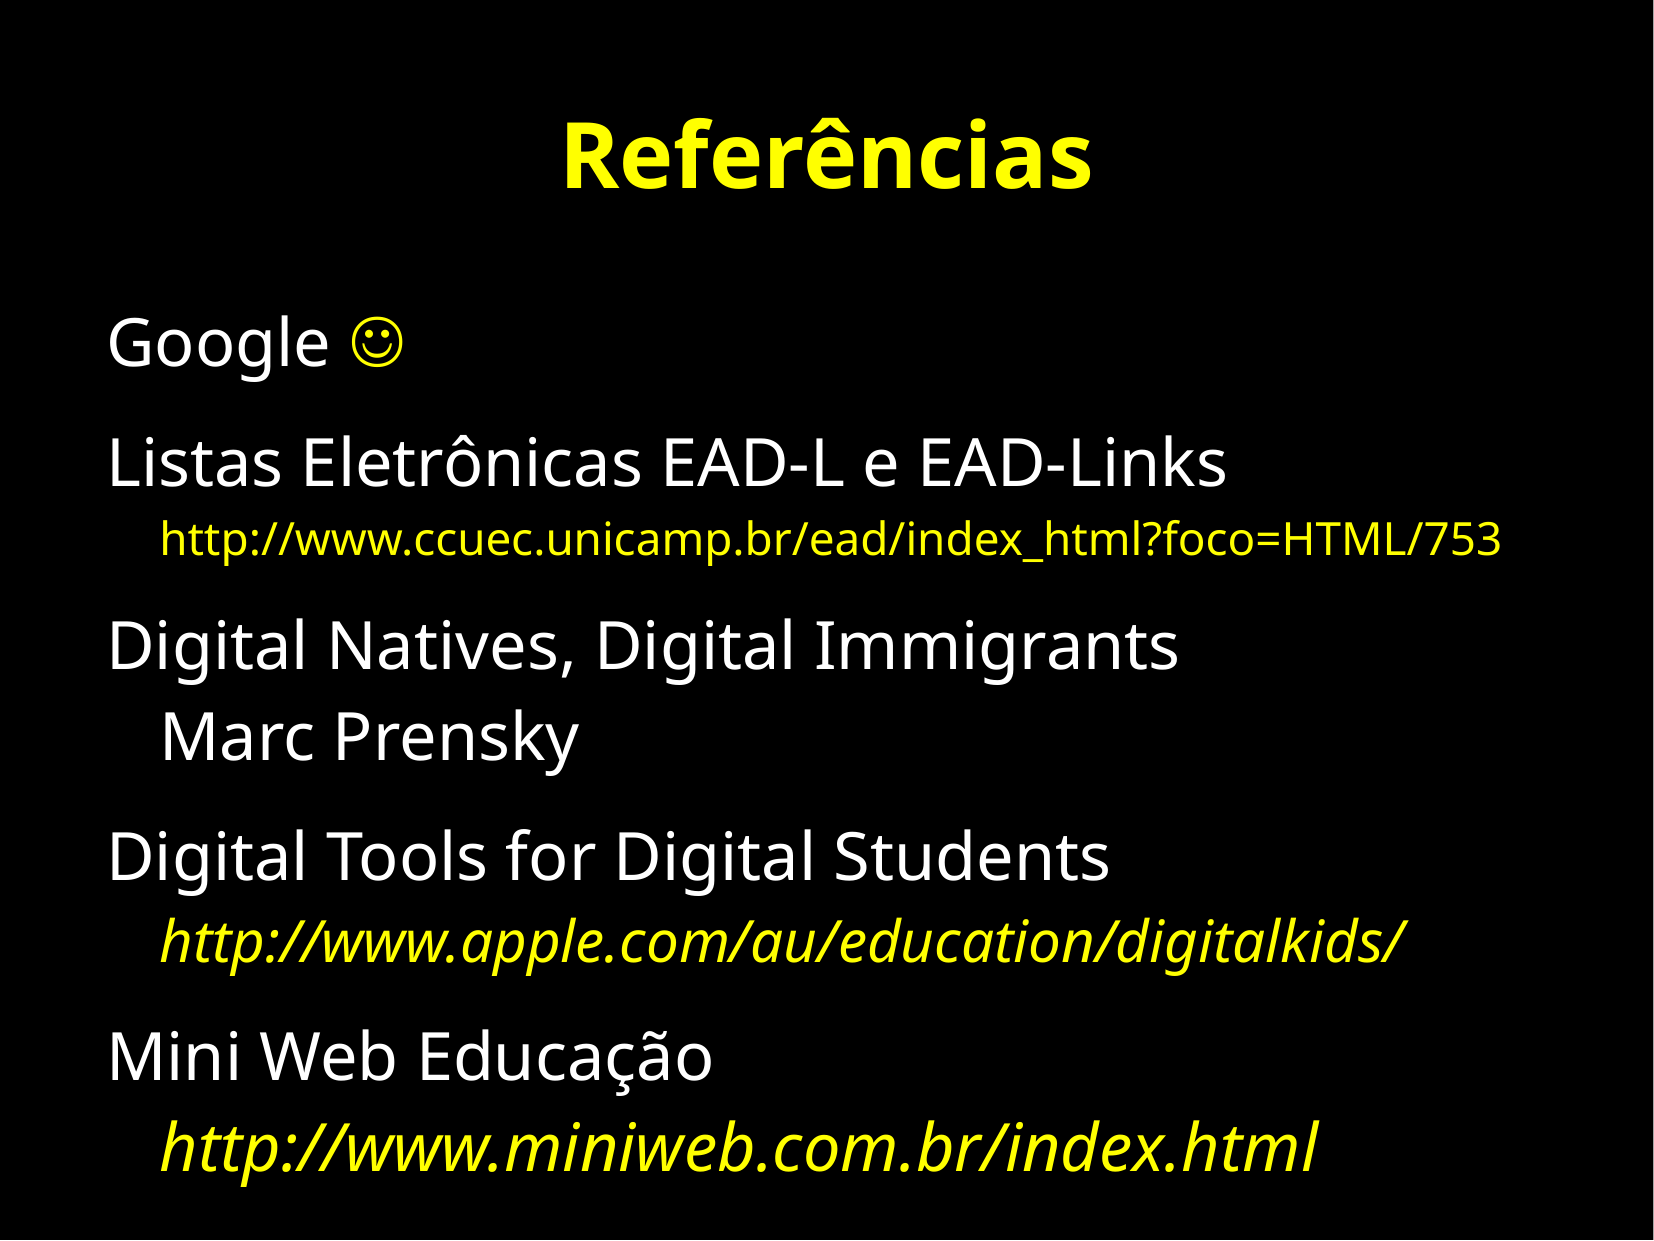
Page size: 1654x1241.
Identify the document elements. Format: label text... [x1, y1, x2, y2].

title Referências [82, 24, 1571, 282]
list Google  Listas Eletrônicas EAD-L e EAD-Links http://www.ccuec.unicamp.br/ead/index_html?foco=HTML/753 Digital Natives, Digital Immigrants Marc Prensky Digital Tools for Digital Students http://www.apple.com/au/education/digitalkids/ Mini Web Educação http://www.miniweb.com.br/index.html [88, 295, 1577, 1114]
